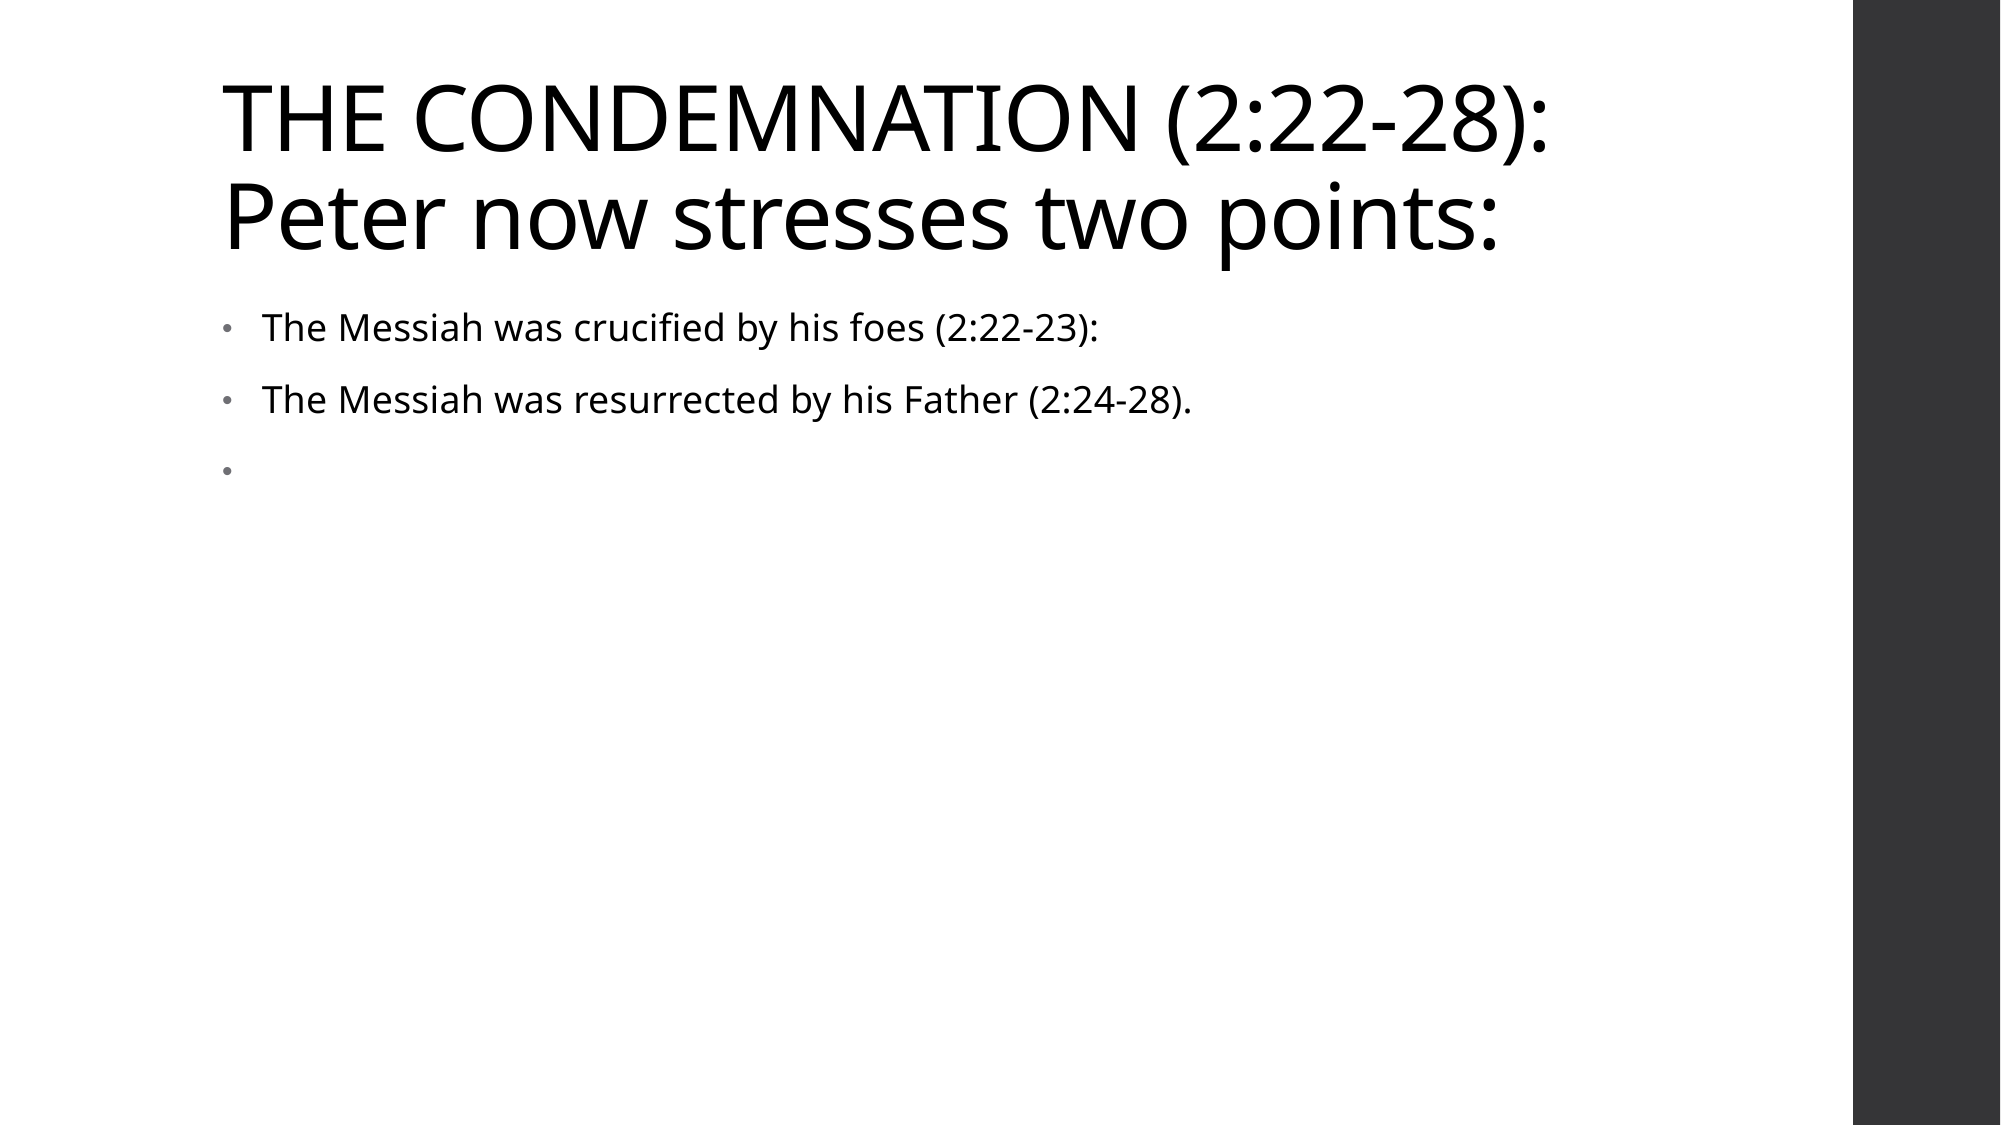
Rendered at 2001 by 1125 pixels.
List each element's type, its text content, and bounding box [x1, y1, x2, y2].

title THE CONDEMNATION (2:22-28): Peter now stresses two points: [206, 60, 1797, 278]
list The Messiah was crucified by his foes (2:22-23): The Messiah was resurrected by his Father (2:24-28). [206, 299, 1617, 1014]
